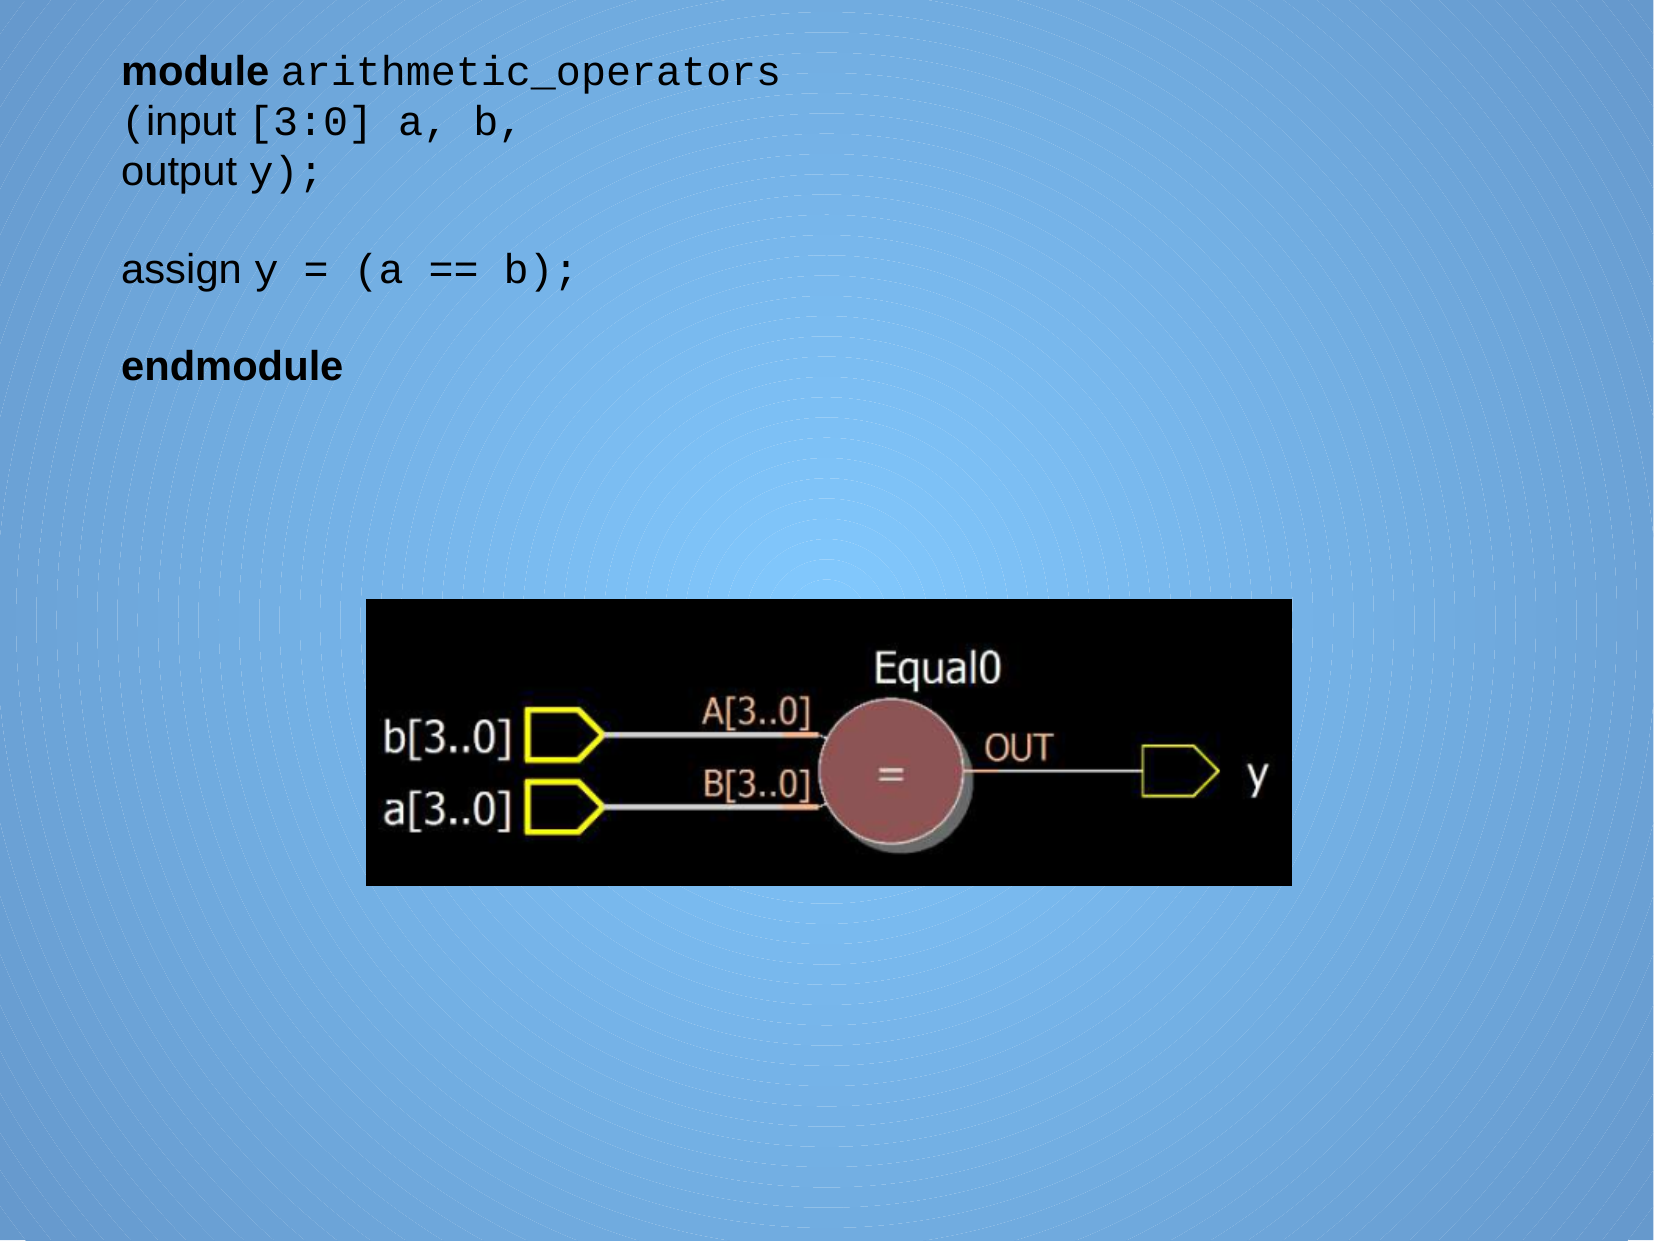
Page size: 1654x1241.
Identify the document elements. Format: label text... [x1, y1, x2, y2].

picture [366, 599, 1292, 886]
text_box module arithmetic_operators (input [3:0] a, b, output y); assign y = (a == b); endmodule [106, 40, 1548, 537]
